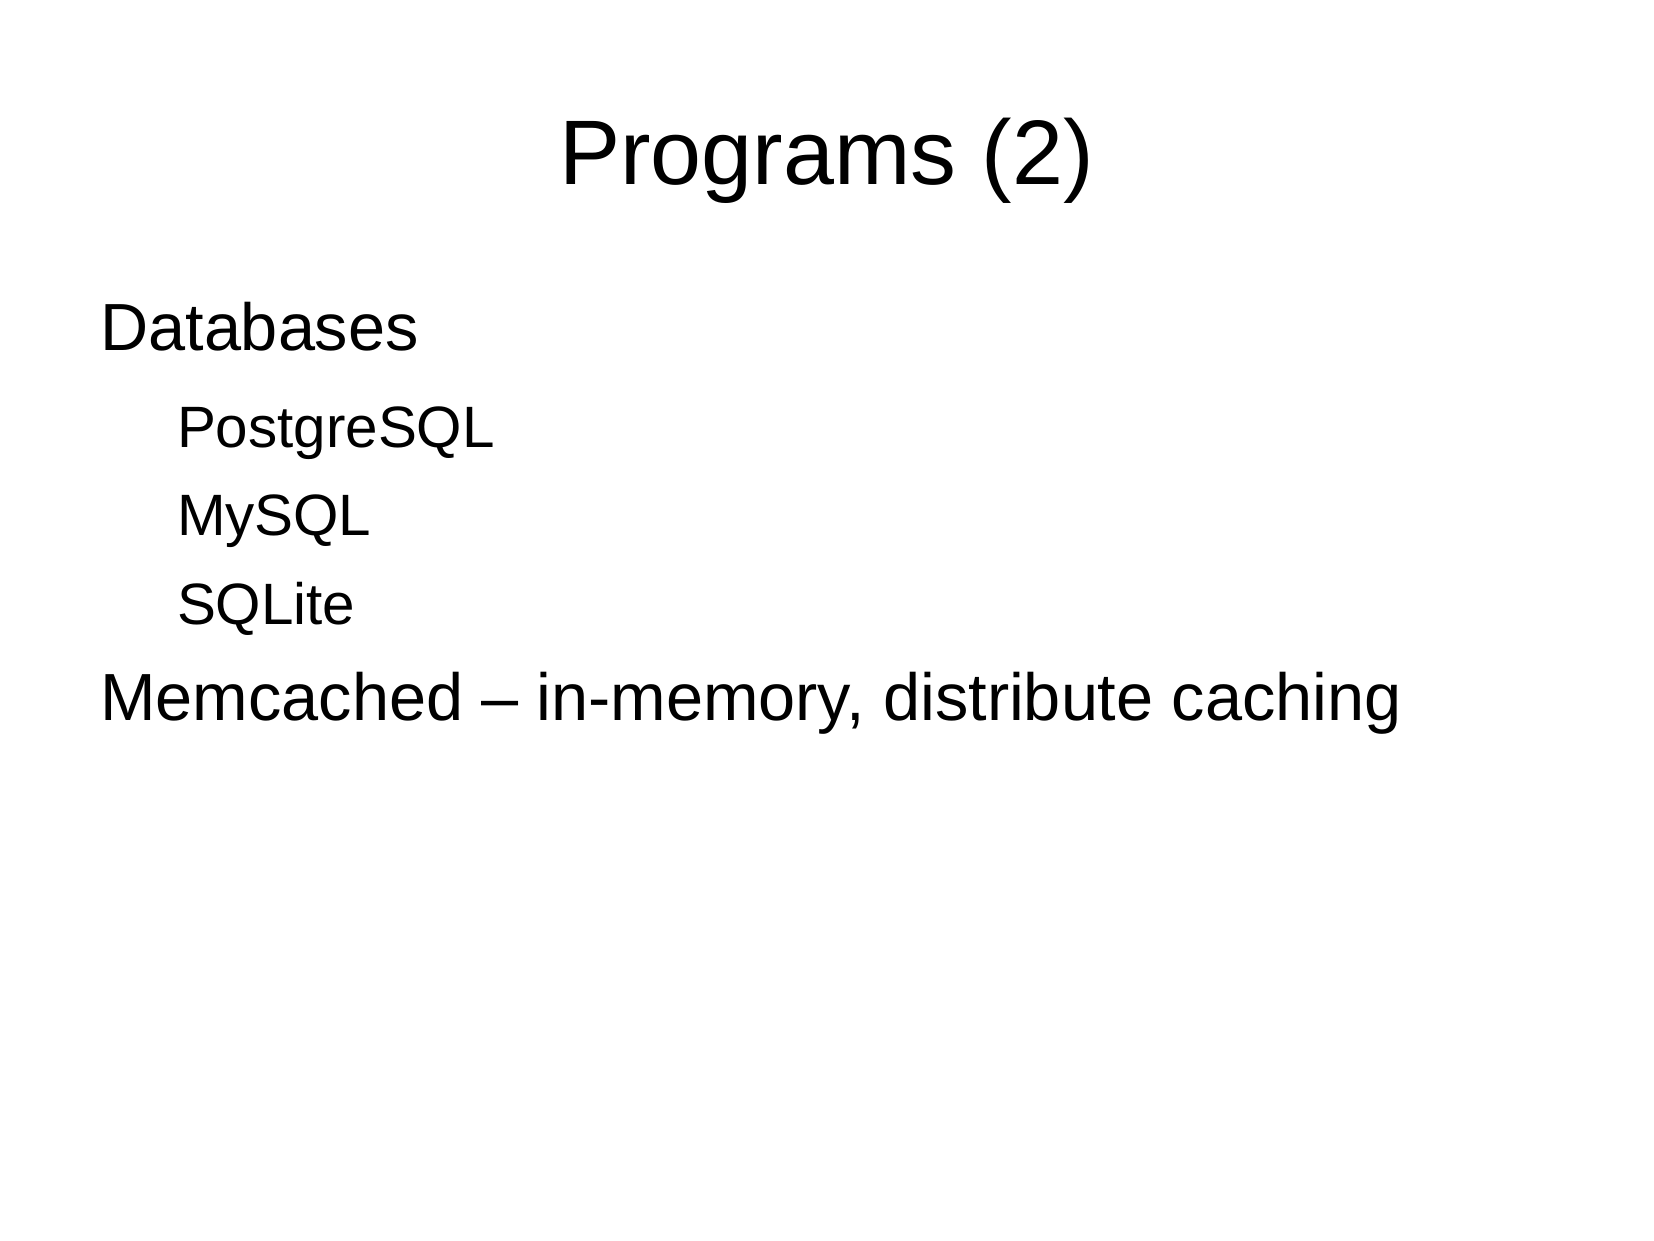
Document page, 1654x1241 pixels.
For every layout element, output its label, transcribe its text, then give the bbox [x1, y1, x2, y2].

list Databases PostgreSQL MySQL SQLite Memcached – in-memory, distribute caching [82, 290, 1571, 1094]
title Programs (2) [82, 56, 1571, 250]
